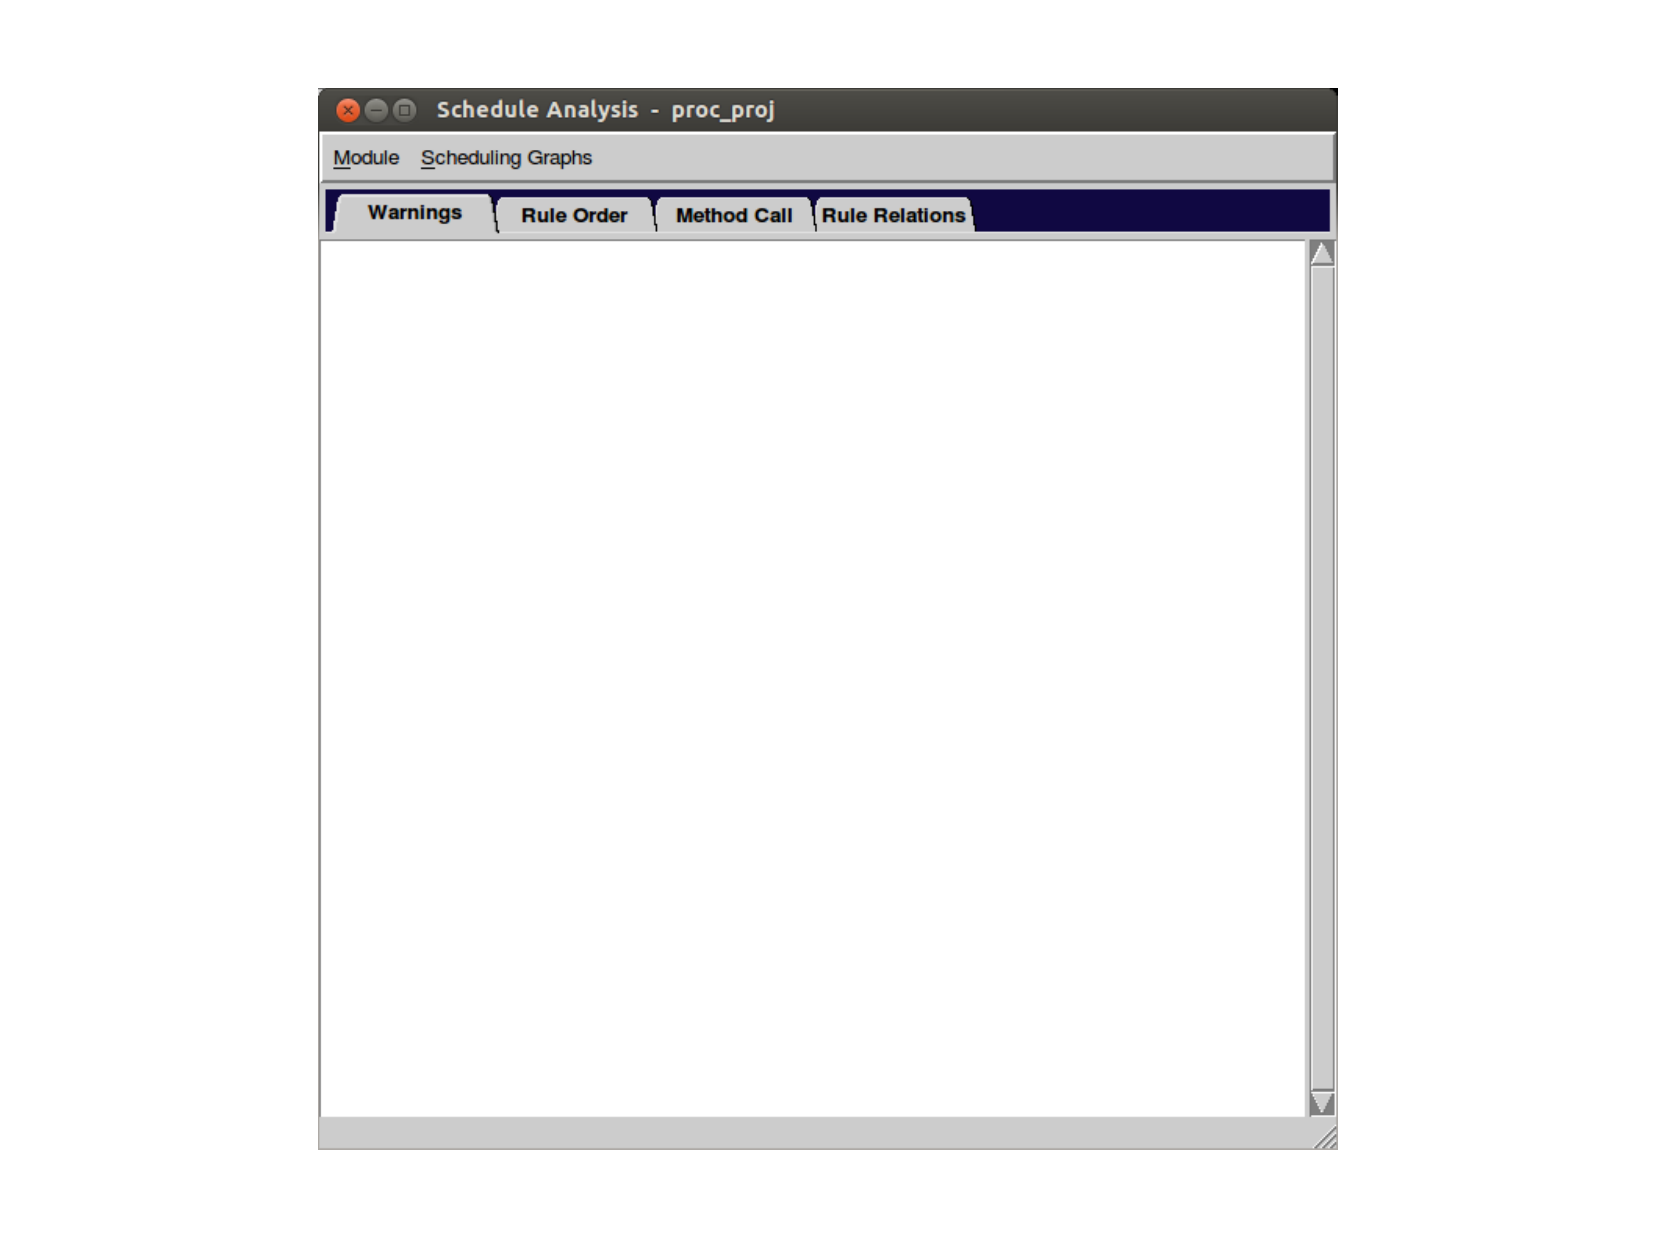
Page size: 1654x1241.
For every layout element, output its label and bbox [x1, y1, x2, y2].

picture [318, 88, 1338, 1150]
